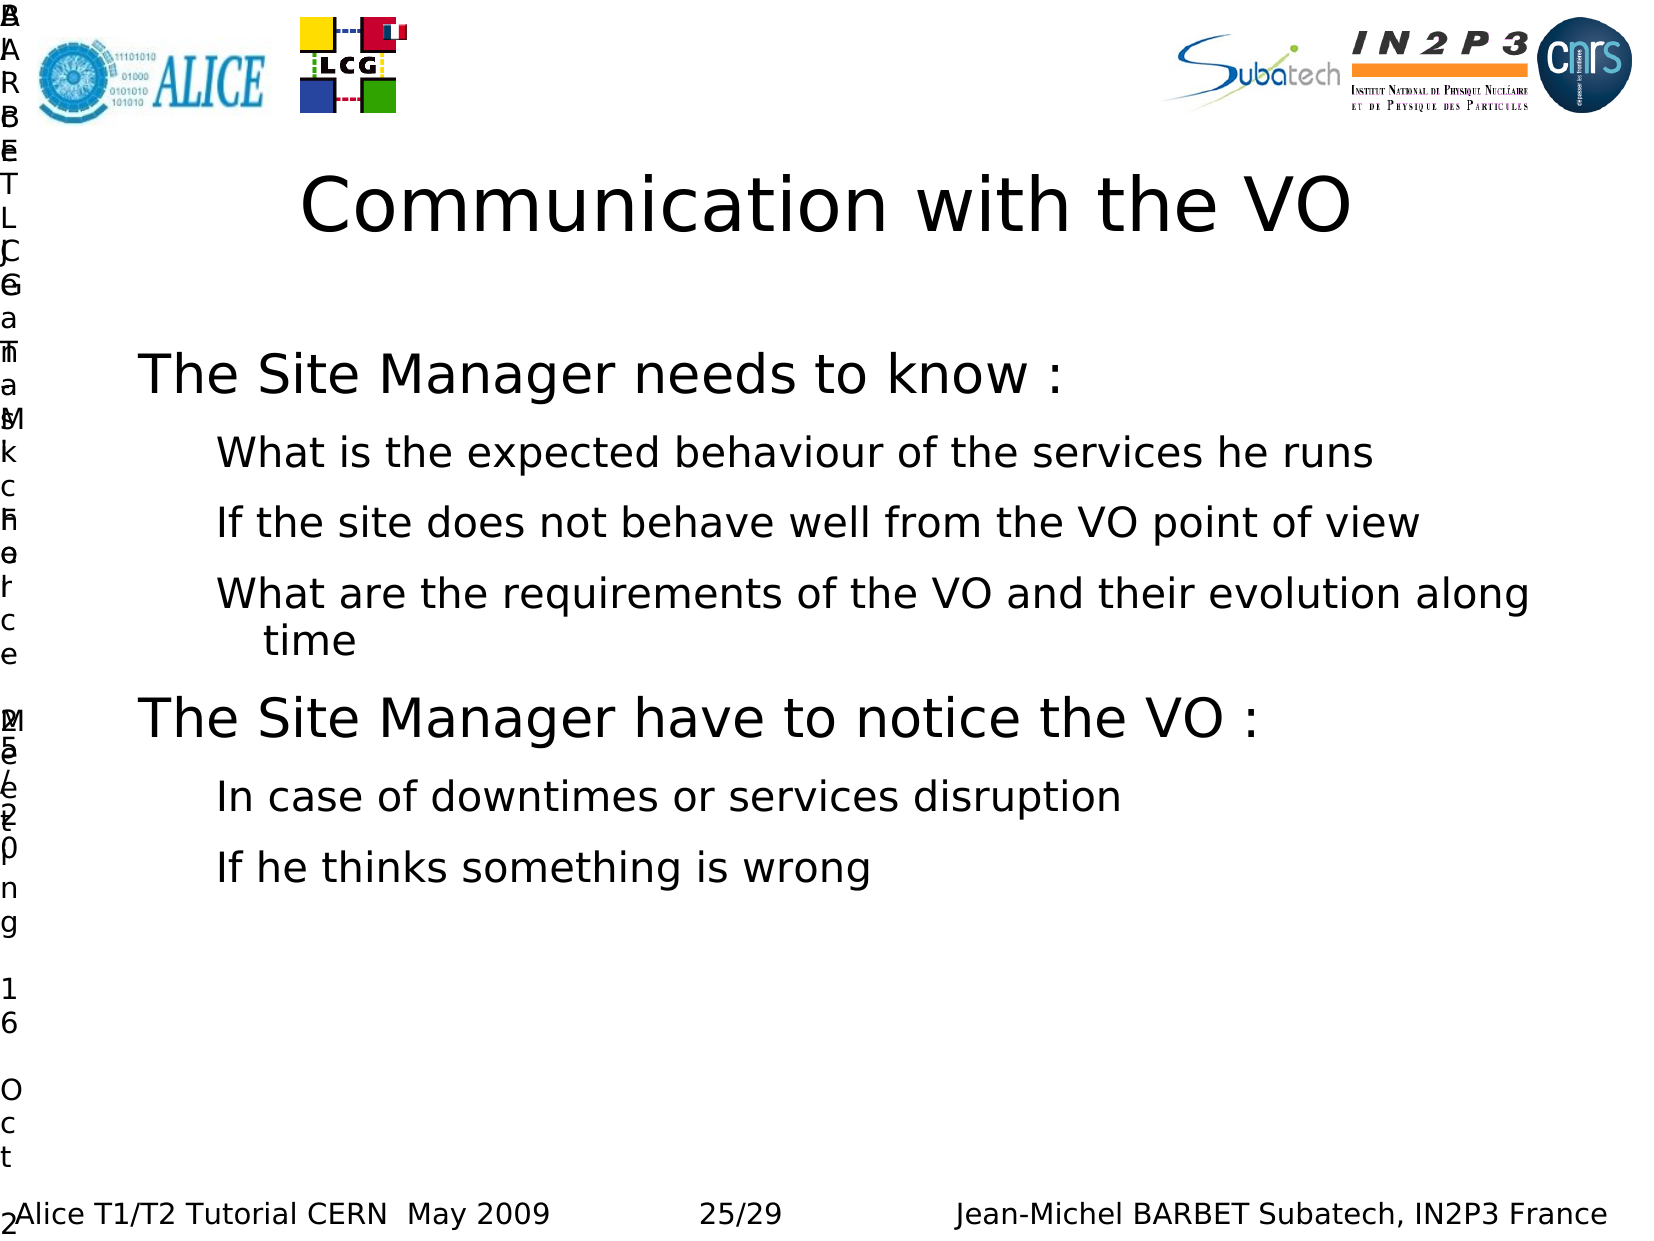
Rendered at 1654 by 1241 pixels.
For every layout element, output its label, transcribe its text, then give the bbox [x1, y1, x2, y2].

picture [1537, 17, 1632, 113]
picture [37, 37, 276, 127]
title Communication with the VO [121, 102, 1534, 310]
list The Site Manager needs to know : What is the expected behaviour of the services he runs If the site does not behave well from the VO point of view What are the requirements of the VO and their evolution along time The Site Manager have to notice the VO : In case of downtimes or services disruption If he thinks something is wrong [121, 344, 1534, 938]
picture [1162, 34, 1340, 102]
picture [1350, 21, 1528, 102]
picture [300, 17, 409, 102]
